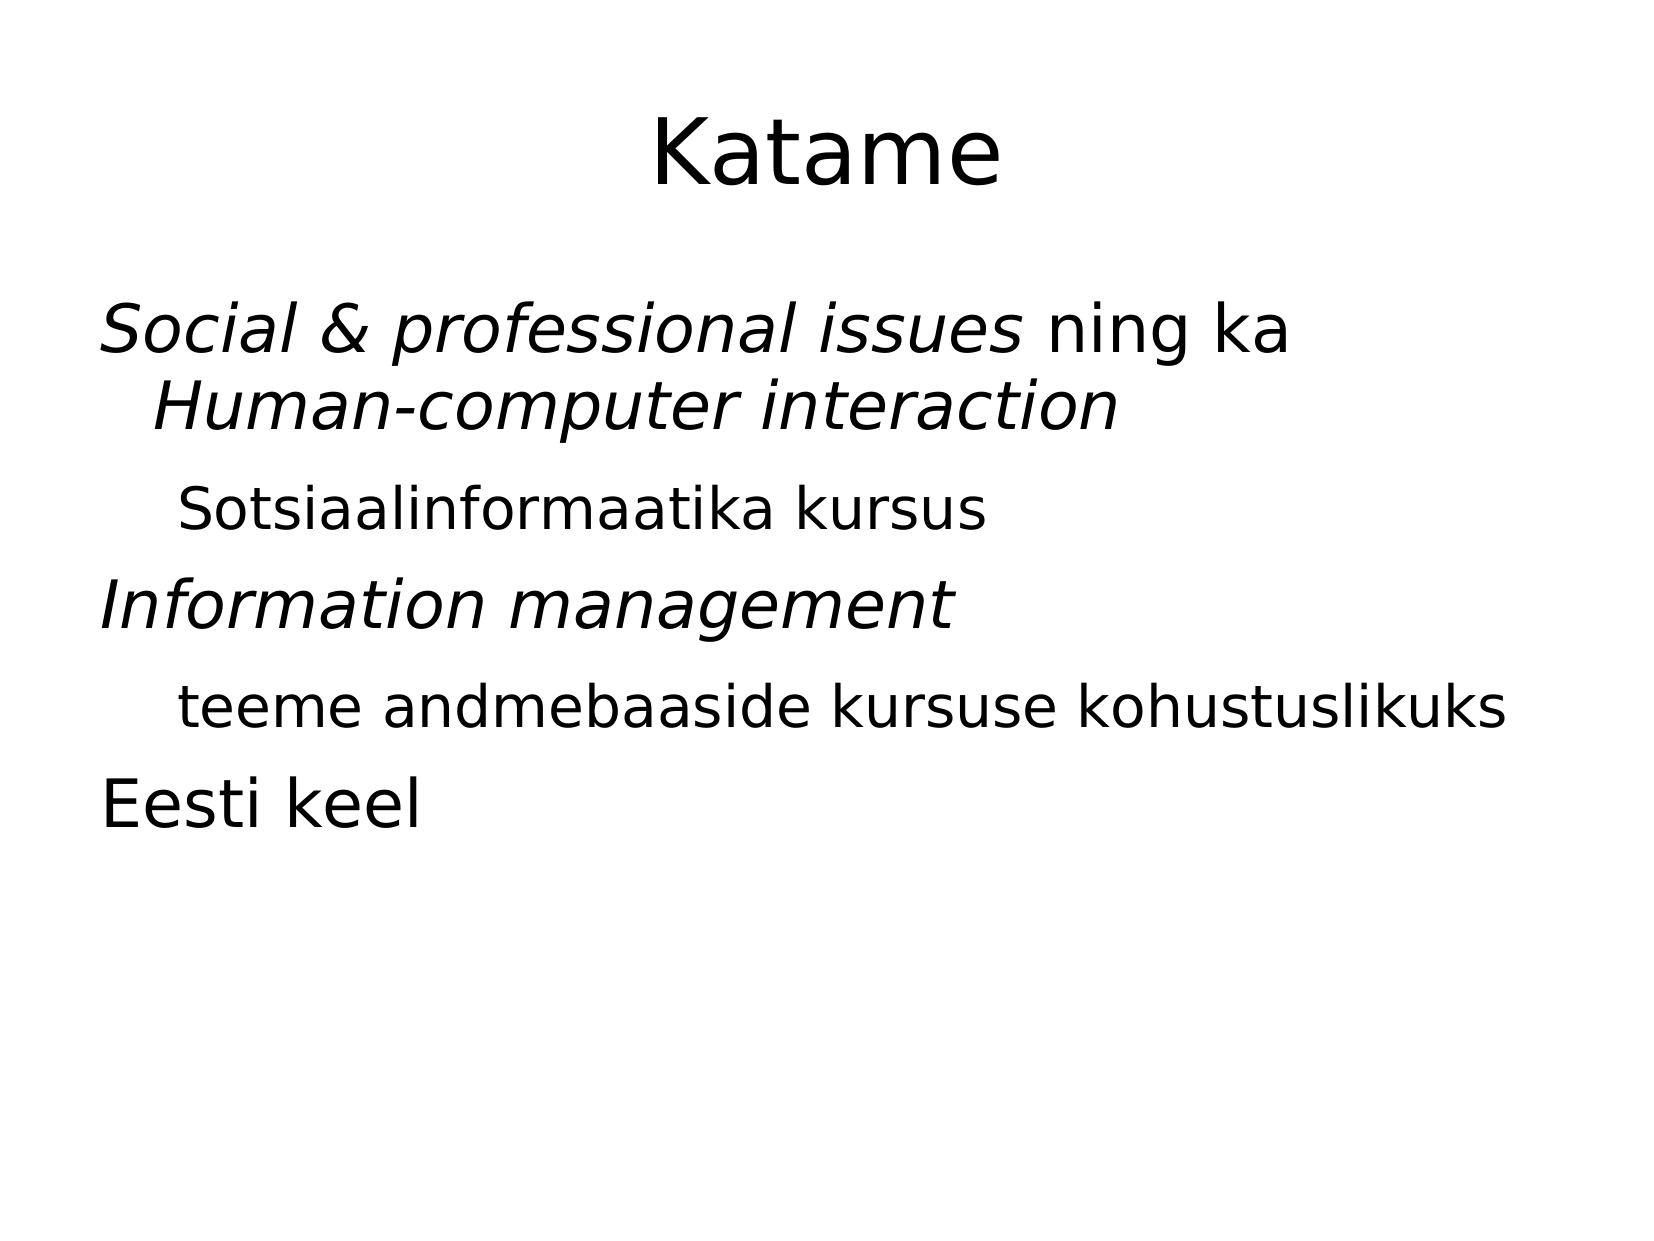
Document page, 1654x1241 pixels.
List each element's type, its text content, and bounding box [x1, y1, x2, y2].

title Katame [82, 49, 1571, 257]
list Social & professional issues ning ka Human-computer interaction Sotsiaalinformaatika kursus Information management teeme andmebaaside kursuse kohustuslikuks Eesti keel [82, 290, 1571, 1109]
